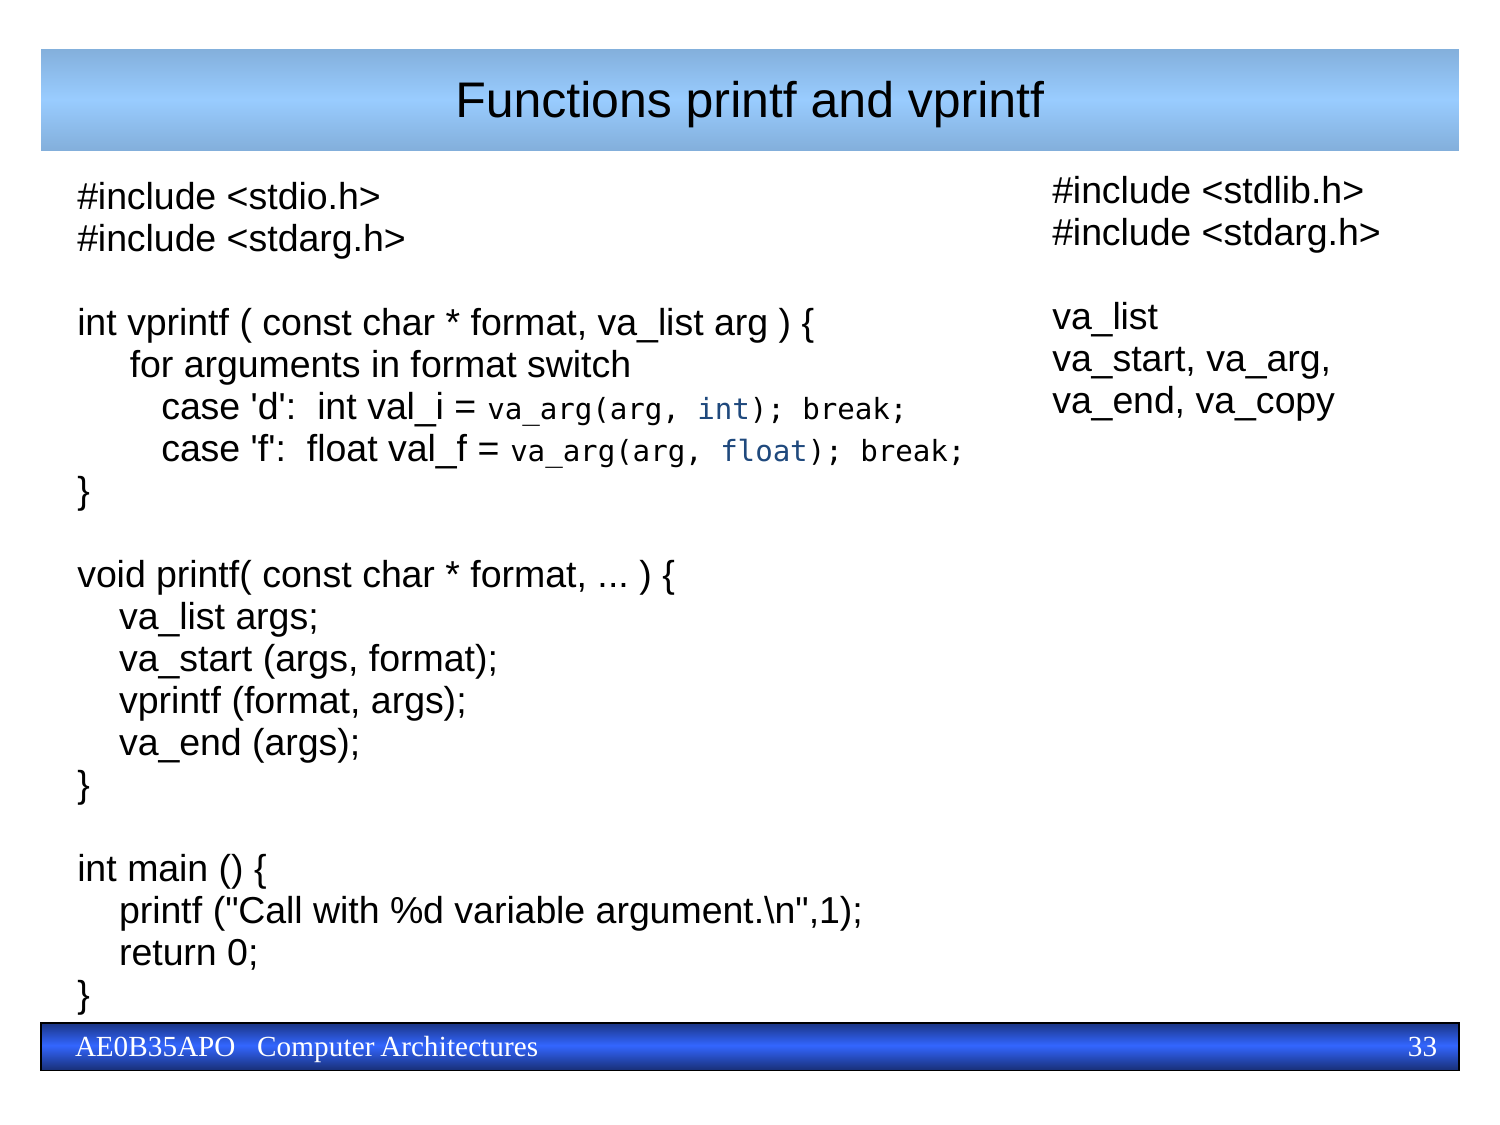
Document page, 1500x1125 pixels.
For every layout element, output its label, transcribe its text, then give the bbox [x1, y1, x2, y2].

text_box #include <stdlib.h> #include <stdarg.h> va_list va_start, va_arg, va_end, va_copy [1037, 162, 1425, 430]
title Functions printf and vprintf [41, 49, 1459, 151]
text_box #include <stdio.h> #include <stdarg.h> int vprintf ( const char * format, va_list arg ) { for arguments in format switch case 'd': int val_i = va_arg(arg, int); break; case 'f': float val_f = va_arg(arg, float); break; } void printf( const char * format, ... ) { va_list args; va_start (args, format); vprintf (format, args); va_end (args); } int main () { printf ("Call with %d variable argument.\n",1); return 0; } [62, 168, 1025, 1023]
